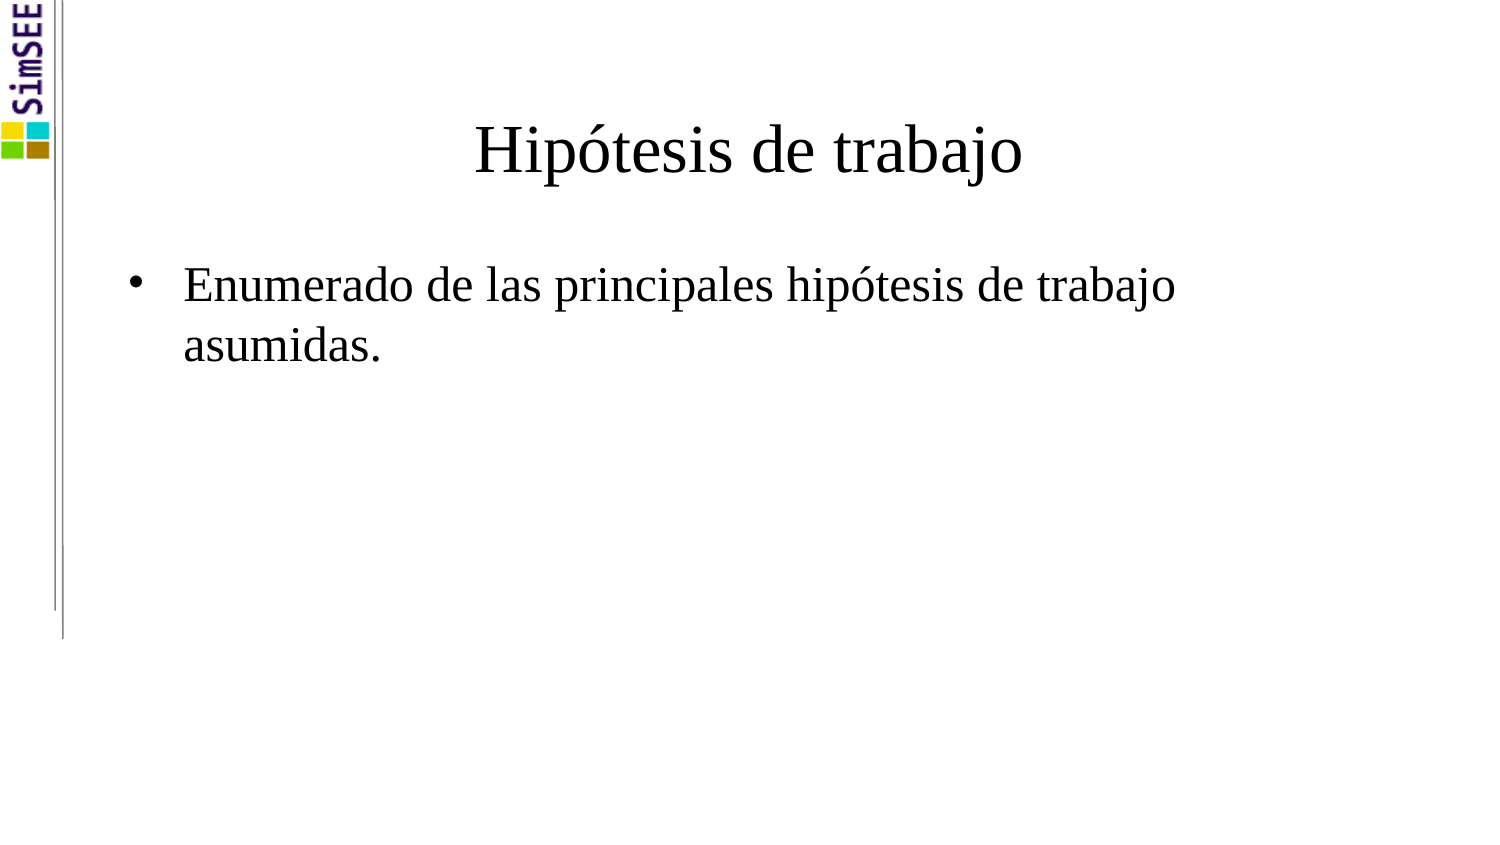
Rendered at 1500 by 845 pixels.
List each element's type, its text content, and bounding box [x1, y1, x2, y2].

list Enumerado de las principales hipótesis de trabajo asumidas. [112, 243, 1388, 751]
title Hipótesis de trabajo [112, 75, 1388, 216]
picture [0, 121, 51, 160]
picture [0, 3, 52, 116]
